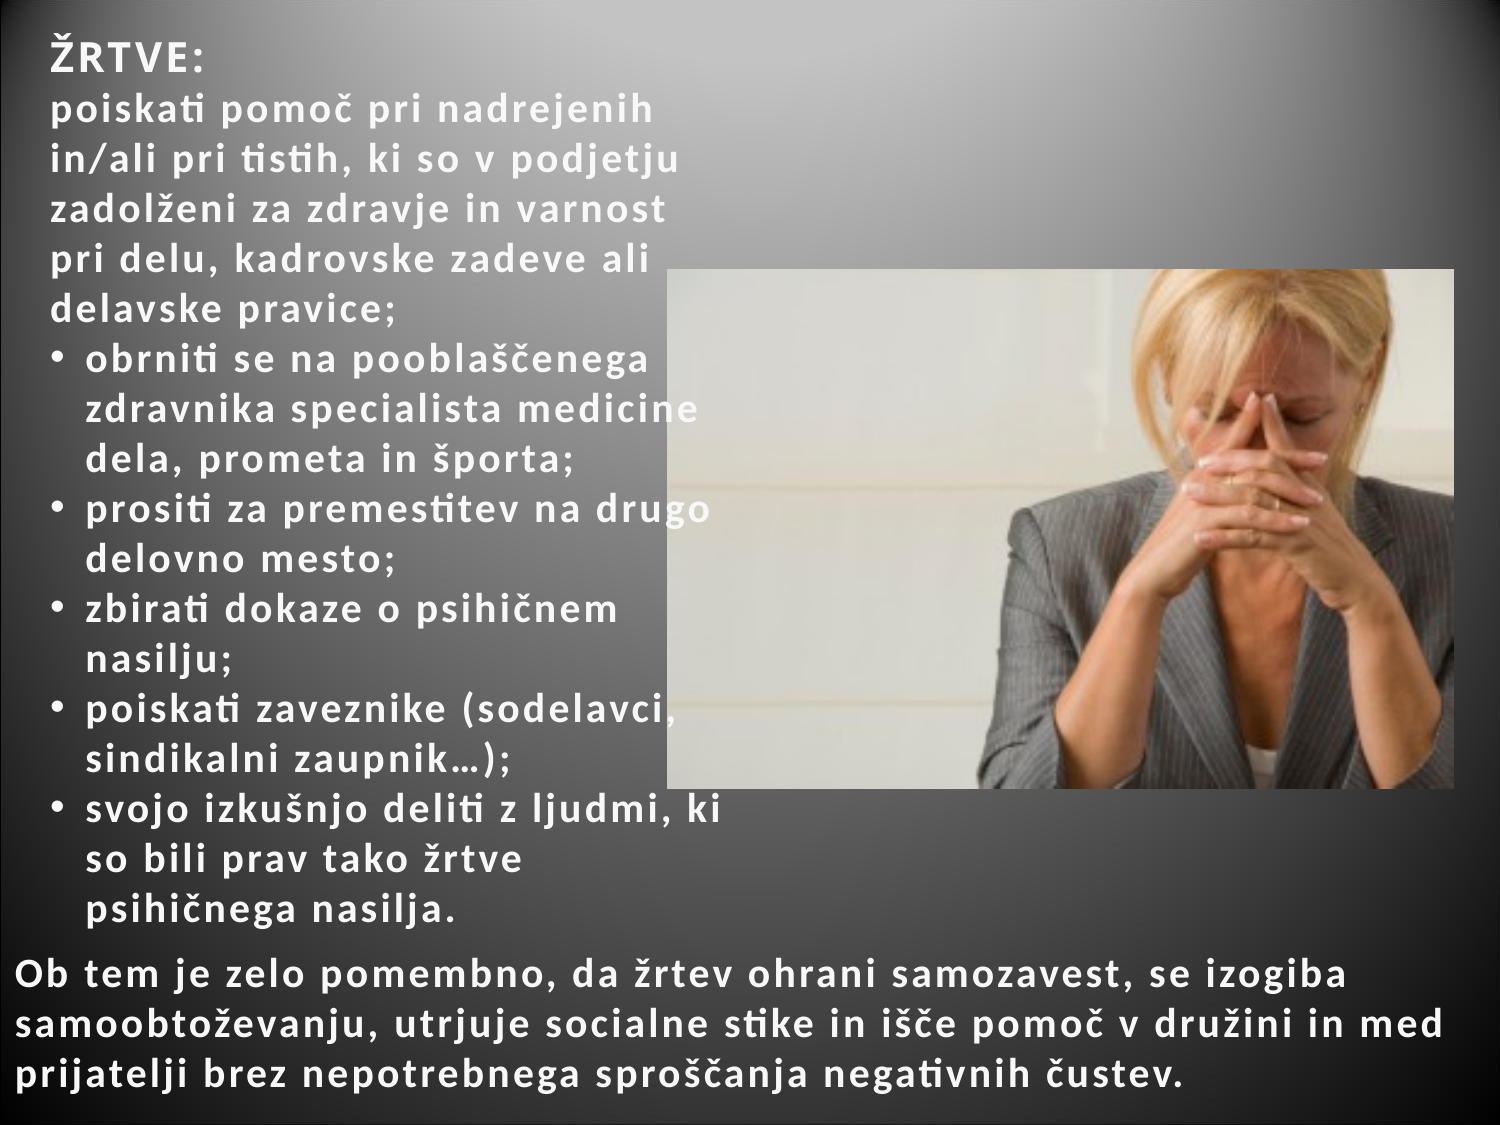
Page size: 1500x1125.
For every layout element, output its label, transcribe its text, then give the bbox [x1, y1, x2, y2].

text_box Ob tem je zelo pomembno, da žrtev ohrani samozavest, se izogiba samoobtoževanju, utrjuje socialne stike in išče pomoč v družini in med prijatelji brez nepotrebnega sproščanja negativnih čustev. [0, 938, 1500, 1125]
text_box ŽRTVE: poiskati pomoč pri nadrejenih in/ali pri tistih, ki so v podjetju zadolženi za zdravje in varnost pri delu, kadrovske zadeve ali delavske pravice; obrniti se na pooblaščenega zdravnika specialista medicine dela, prometa in športa; prositi za premestitev na drugo delovno mesto; zbirati dokaze o psihičnem nasilju; poiskati zaveznike (sodelavci, sindikalni zaupnik…); svojo izkušnjo deliti z ljudmi, ki so bili prav tako žrtve psihičnega nasilja. [35, 23, 750, 938]
picture [0, 0, 1500, 938]
